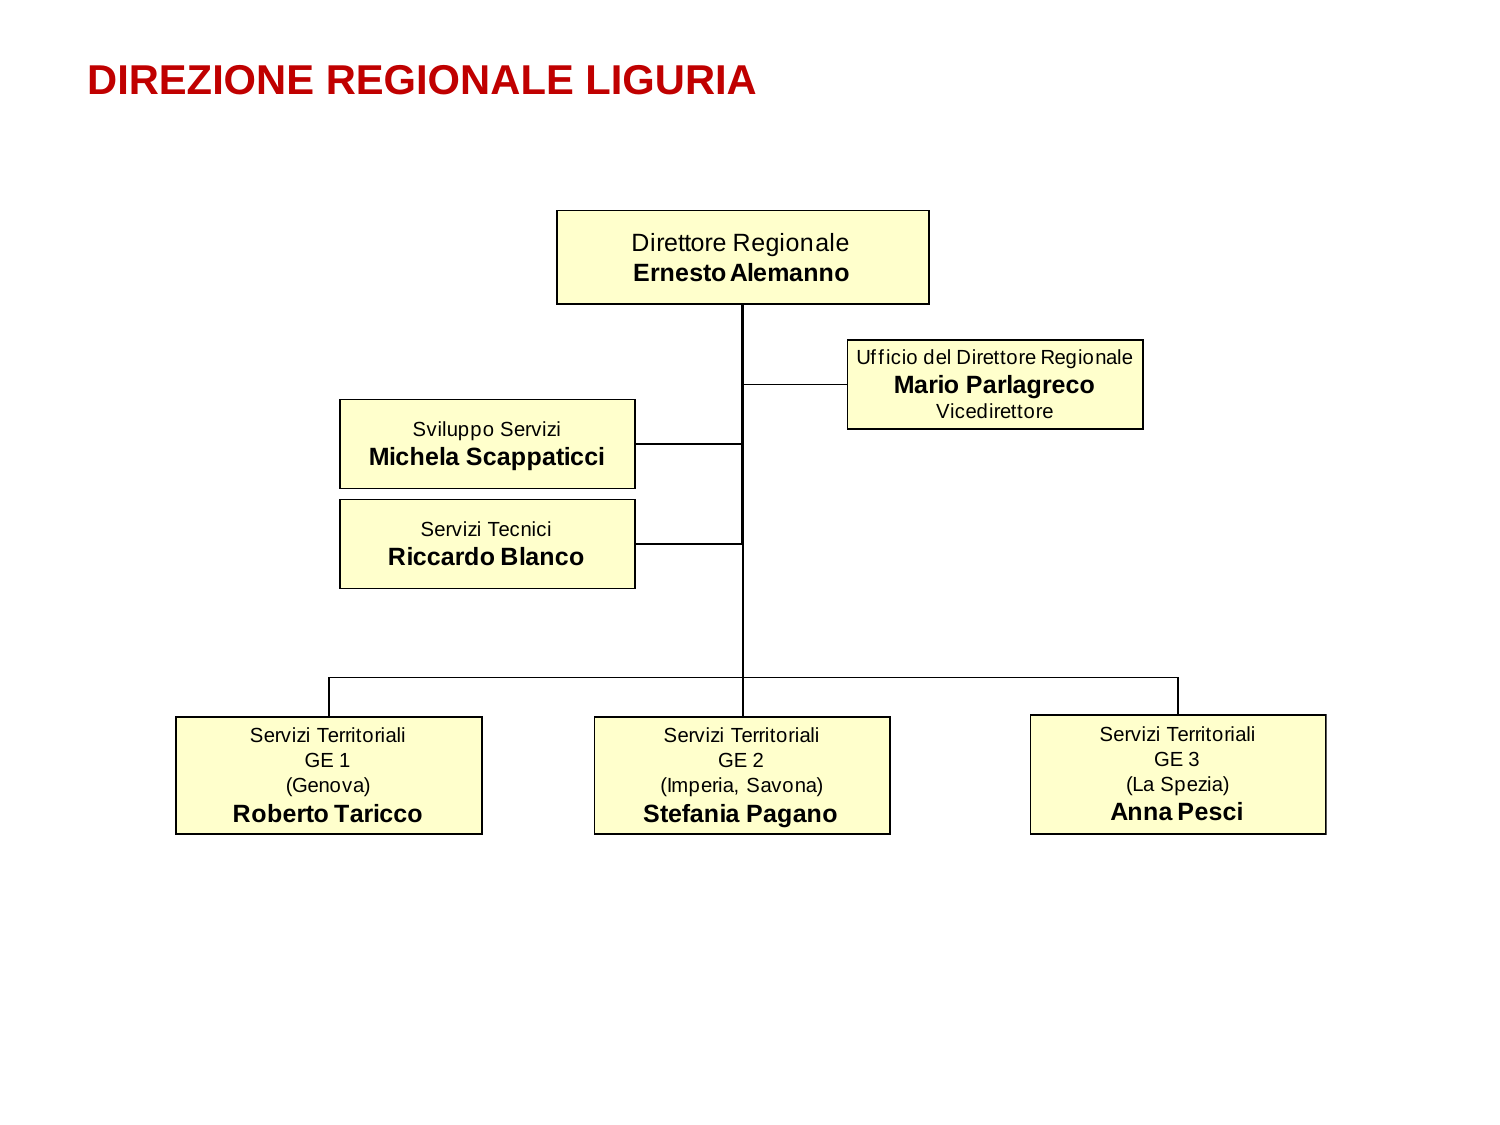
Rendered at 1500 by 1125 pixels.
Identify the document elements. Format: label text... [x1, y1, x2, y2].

picture [173, 208, 1327, 835]
title DIREZIONE REGIONALE LIGURIA [72, 45, 1462, 128]
